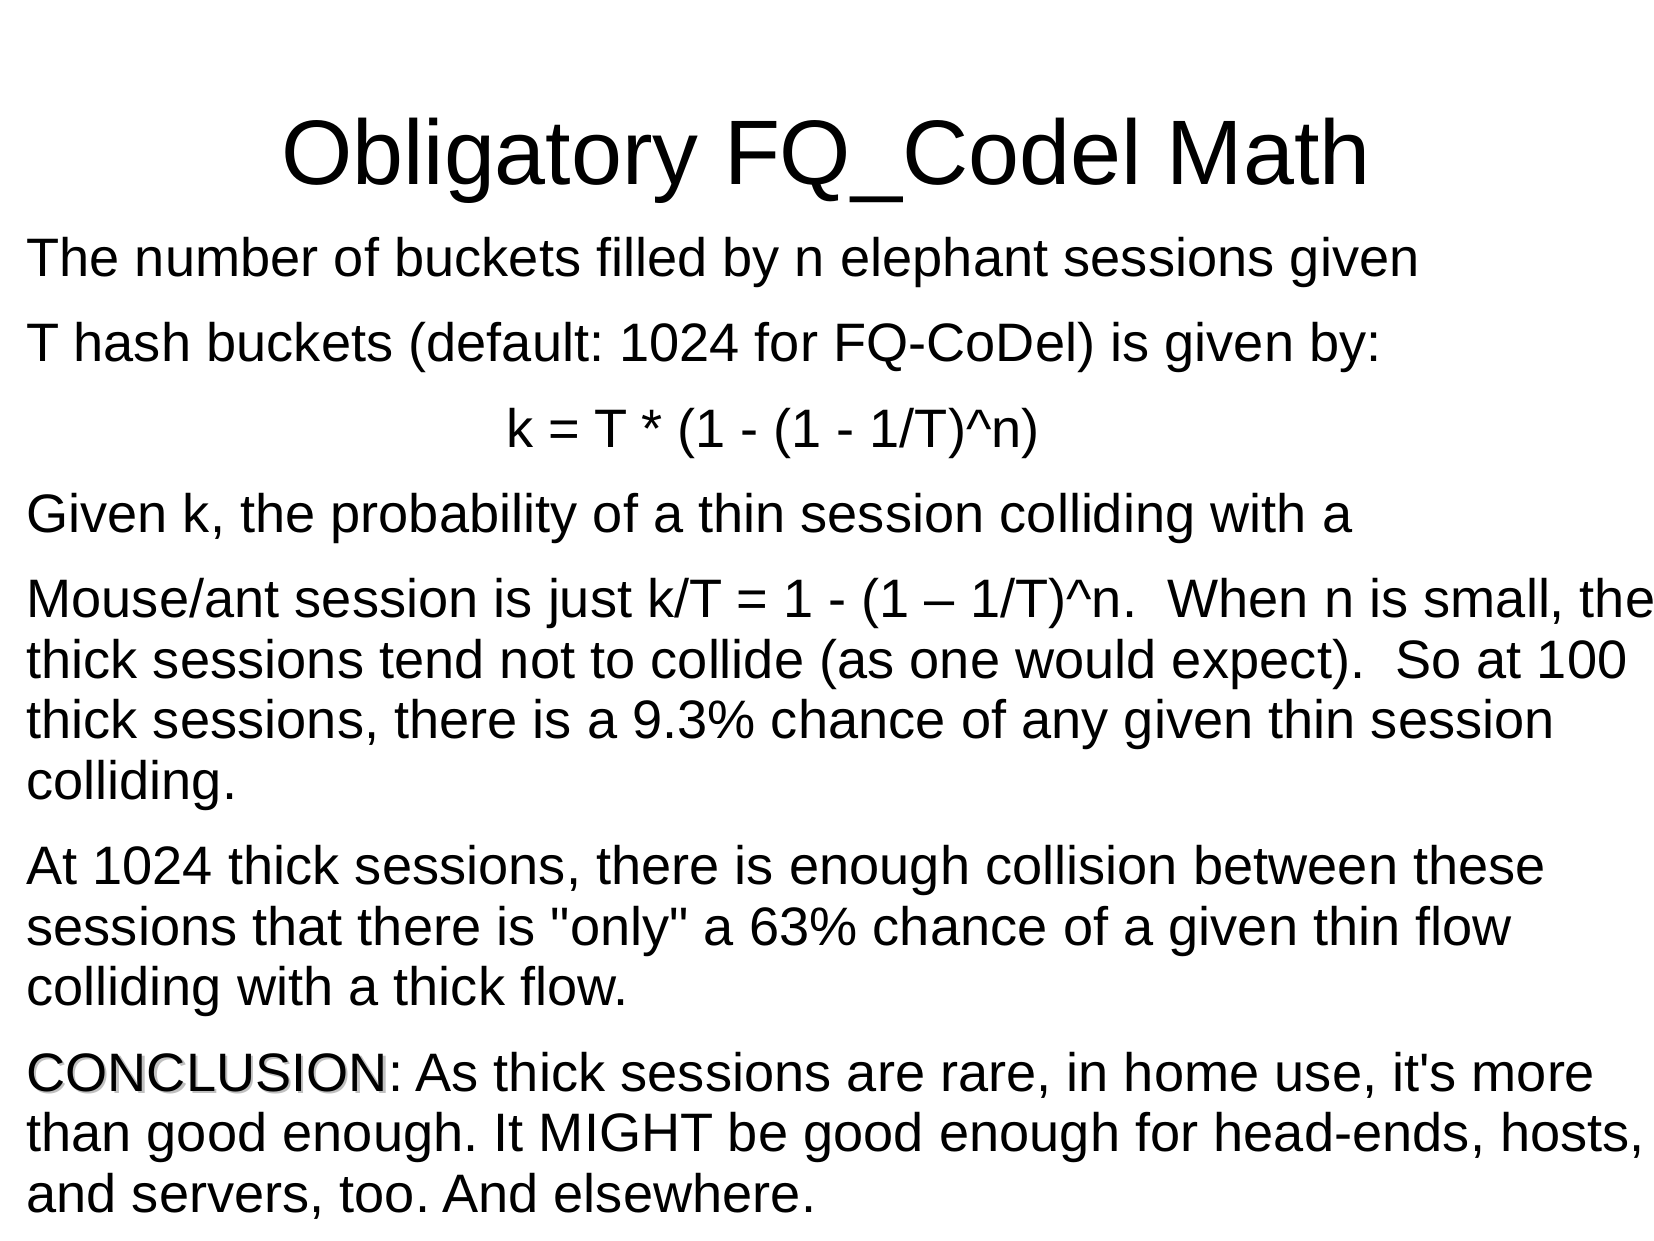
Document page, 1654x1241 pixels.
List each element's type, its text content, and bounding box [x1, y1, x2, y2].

text_box The number of buckets filled by n elephant sessions given T hash buckets (default: 1024 for FQ-CoDel) is given by: k = T * (1 - (1 - 1/T)^n) Given k, the probability of a thin session colliding with a Mouse/ant session is just k/T = 1 - (1 – 1/T)^n. When n is small, the thick sessions tend not to collide (as one would expect). So at 100 thick sessions, there is a 9.3% chance of any given thin session colliding. At 1024 thick sessions, there is enough collision between these sessions that there is "only" a 63% chance of a given thin flow colliding with a thick flow. CONCLUSION: As thick sessions are rare, in home use, it's more than good enough. It MIGHT be good enough for head-ends, hosts, and servers, too. And elsewhere. [11, 220, 1654, 1241]
title Obligatory FQ_Codel Math [82, 49, 1571, 257]
